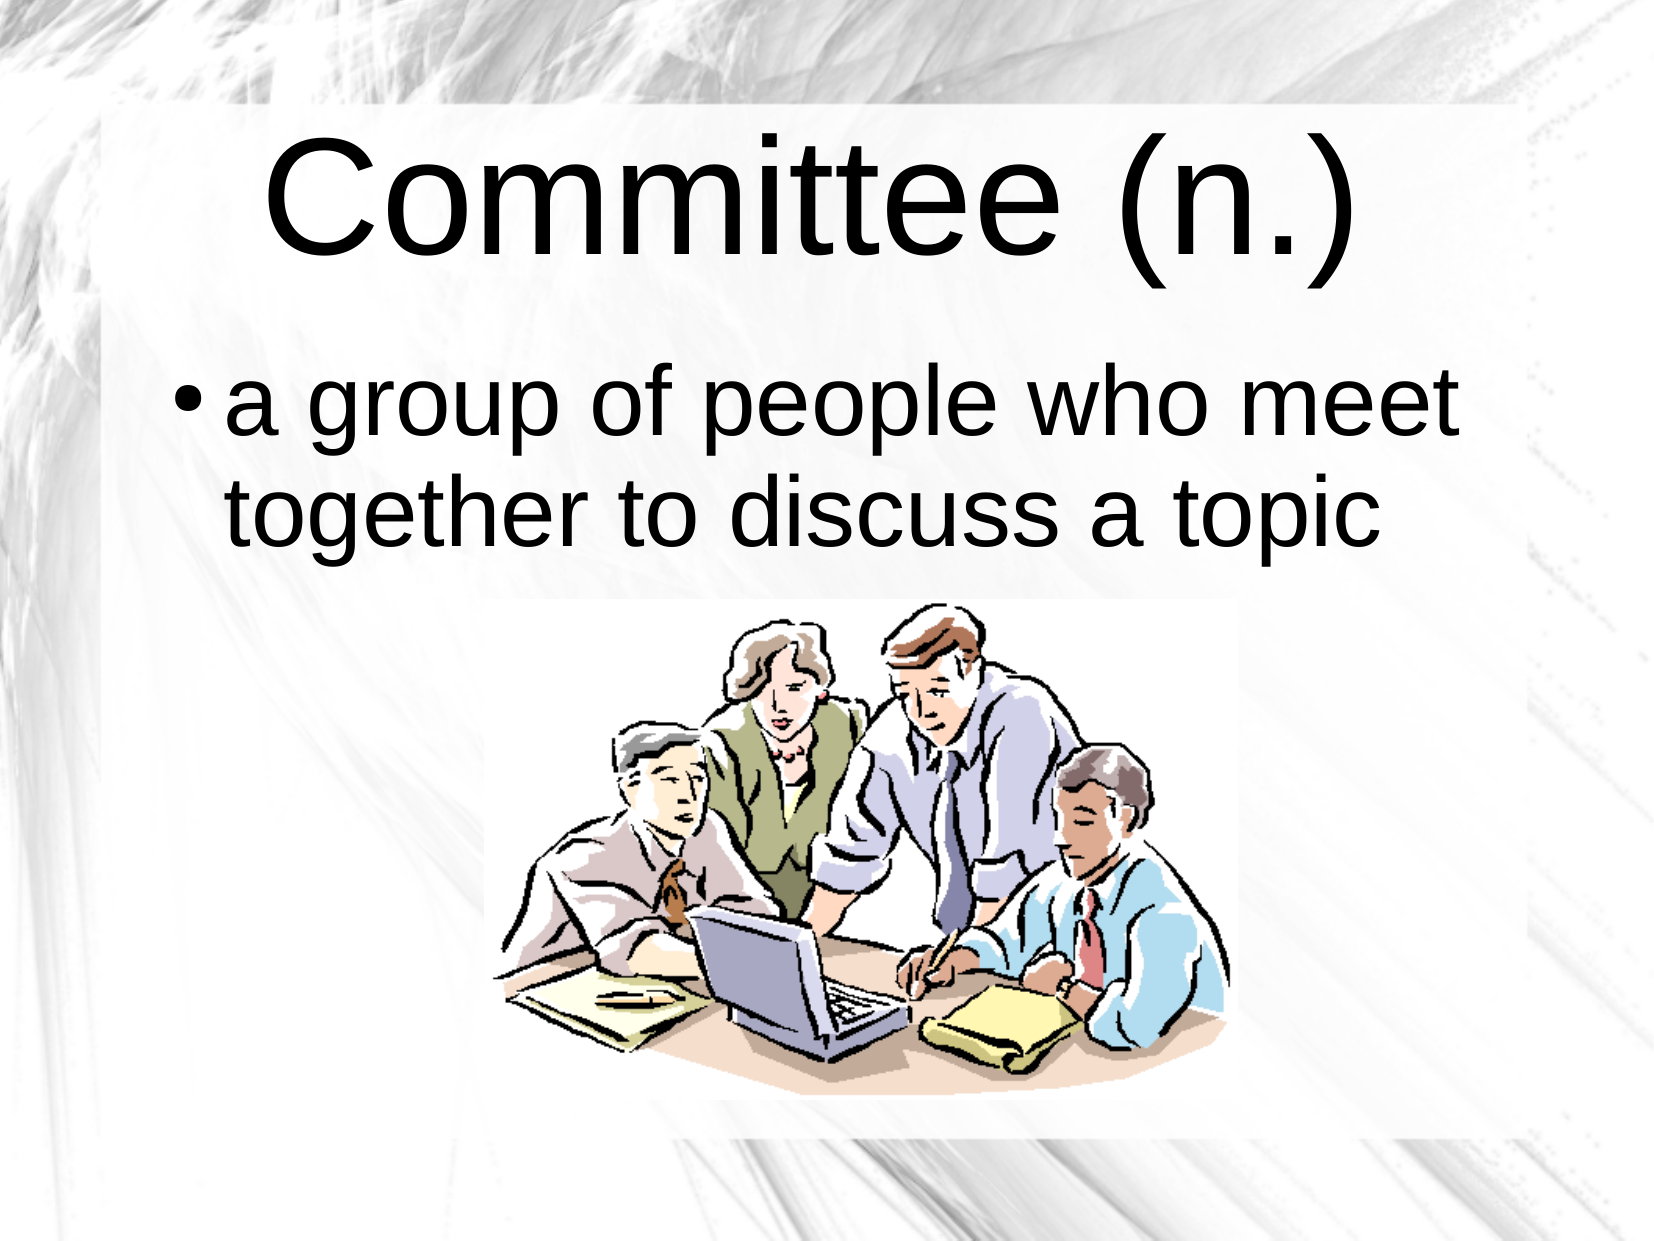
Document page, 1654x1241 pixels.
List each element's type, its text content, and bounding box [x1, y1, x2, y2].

picture [0, 0, 1654, 1241]
title Committee (n.) [118, 103, 1506, 290]
list a group of people who meet together to discuss a topic [152, 344, 1534, 676]
